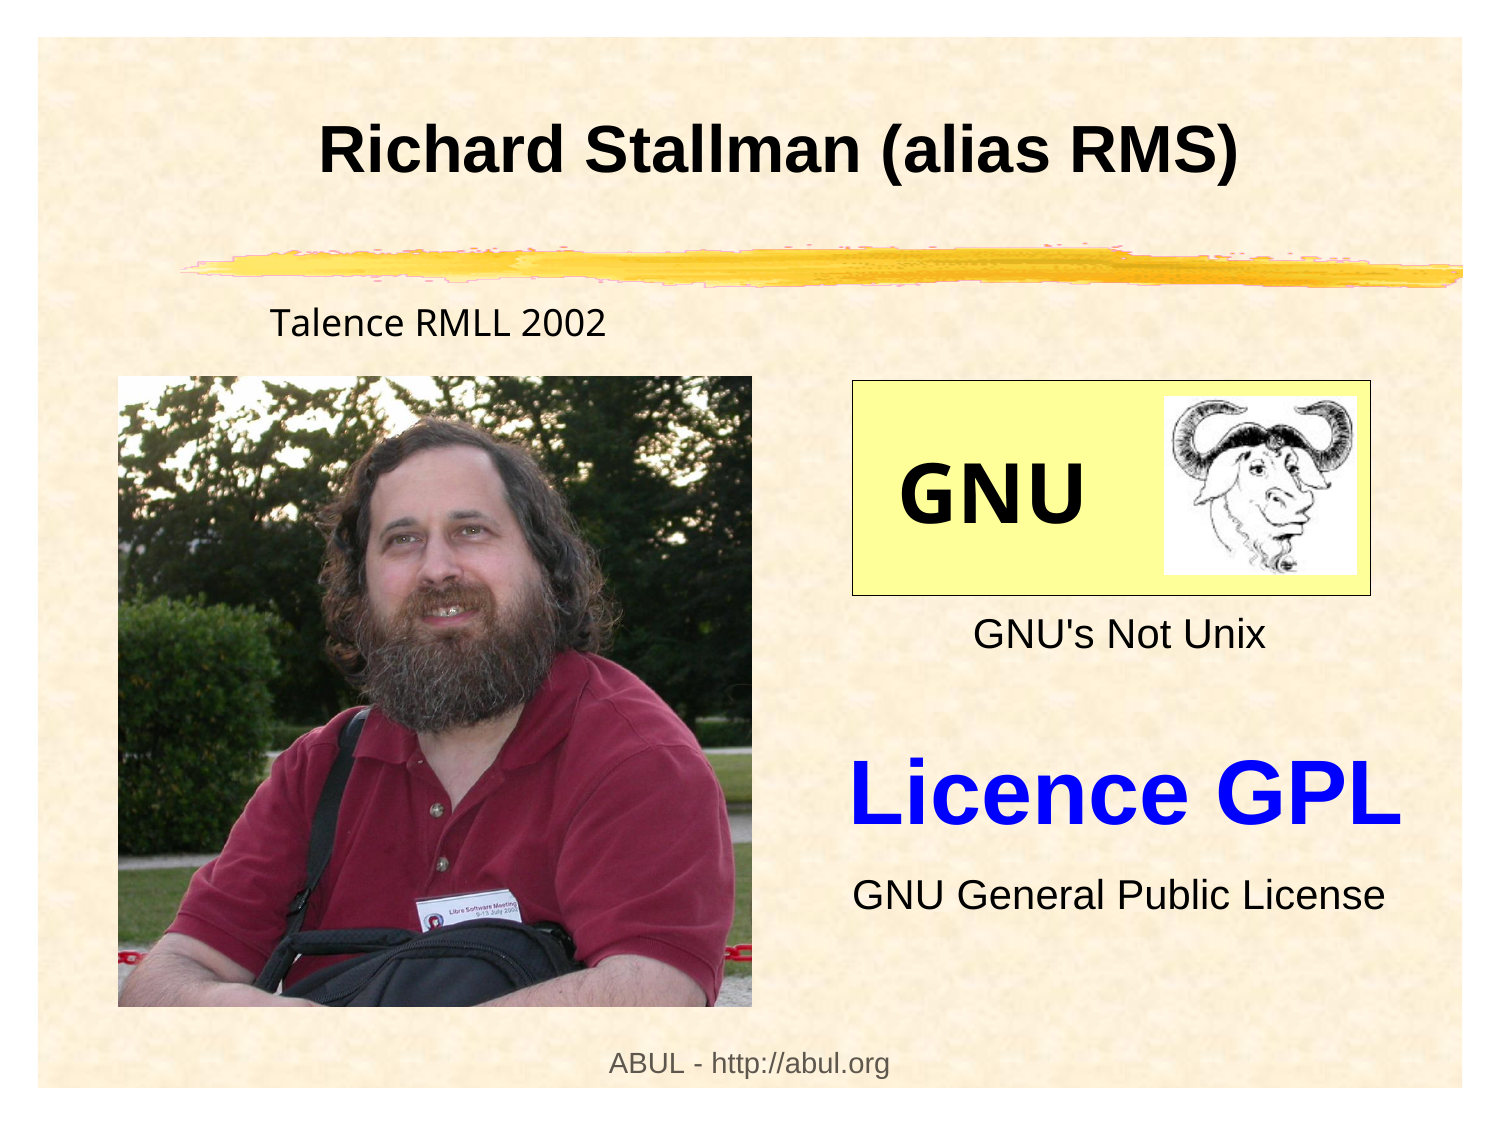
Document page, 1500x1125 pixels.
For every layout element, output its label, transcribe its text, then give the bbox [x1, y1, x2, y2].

picture [37, 37, 1463, 1088]
text_box Talence RMLL 2002 [269, 296, 601, 342]
text_box [852, 380, 1371, 596]
text_box GNU General Public License [851, 871, 1447, 934]
text_box GNU [897, 434, 1102, 543]
text_box Richard Stallman (alias RMS) [318, 111, 1305, 213]
text_box Licence GPL [849, 741, 1416, 880]
text_box GNU's Not Unix [972, 610, 1315, 673]
